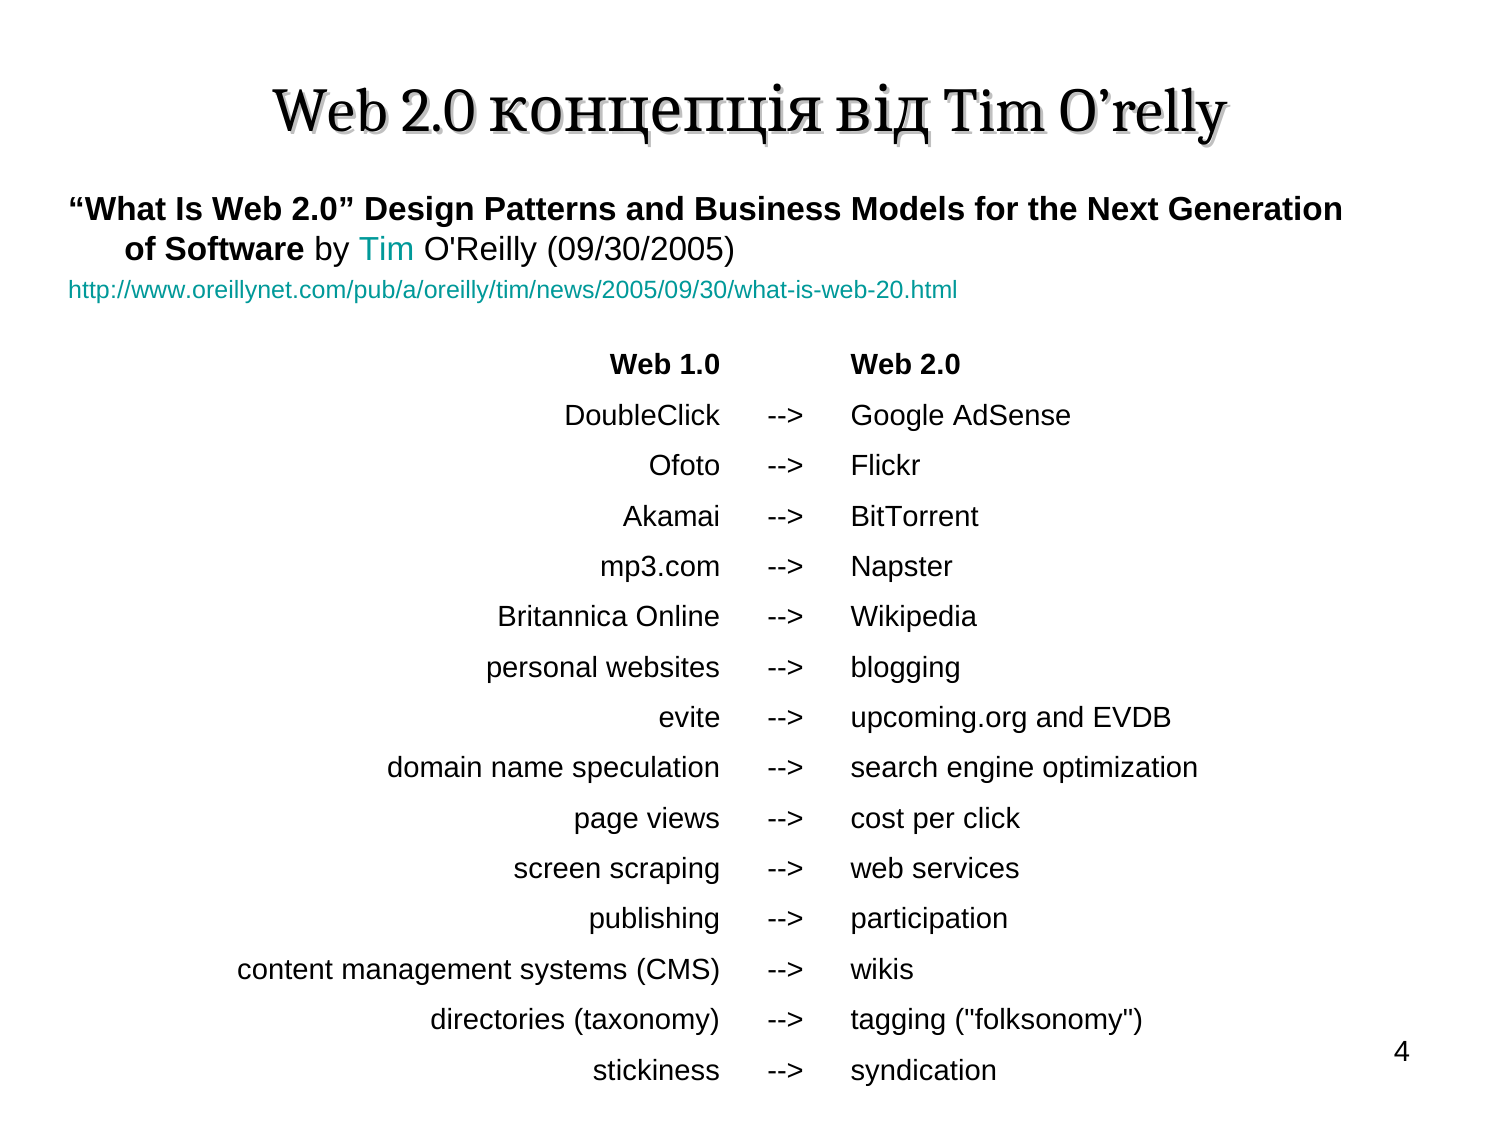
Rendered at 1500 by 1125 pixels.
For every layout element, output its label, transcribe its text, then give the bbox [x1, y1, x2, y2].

table_cell Napster [836, 540, 1459, 590]
table_cell content management systems (CMS) [41, 943, 735, 993]
title Web 2.0 концепція від Tim O’relly [75, 46, 1426, 152]
table_cell Britannica Online [41, 590, 735, 640]
table_cell Google AdSense [836, 388, 1459, 439]
table_cell --> [735, 489, 836, 540]
table_cell --> [735, 791, 836, 842]
table_cell --> [735, 439, 836, 489]
table_cell stickiness [41, 1043, 735, 1094]
table_cell --> [735, 691, 836, 741]
table_cell personal websites [41, 640, 735, 691]
table_cell --> [735, 741, 836, 791]
table_cell mp3.com [41, 540, 735, 590]
list “What Is Web 2.0” Design Patterns and Business Models for the Next Generation of Software by Tim O'Reilly (09/30/2005) http://www.oreillynet.com/pub/a/oreilly/tim/news/2005/09/30/what-is-web-20.html [53, 179, 1390, 327]
table_cell tagging ("folksonomy") [836, 993, 1459, 1043]
table_cell page views [41, 791, 735, 842]
table_cell --> [735, 590, 836, 640]
table_cell screen scraping [41, 842, 735, 892]
table_cell cost per click [836, 791, 1459, 842]
table_cell --> [735, 943, 836, 993]
table_cell directories (taxonomy) [41, 993, 735, 1043]
table_cell Wikipedia [836, 590, 1459, 640]
table_cell blogging [836, 640, 1459, 691]
table_cell --> [735, 640, 836, 691]
table_cell --> [735, 540, 836, 590]
table_header Web 1.0 [41, 338, 735, 388]
table_header [735, 338, 836, 388]
table_cell web services [836, 842, 1459, 892]
table_cell syndication [836, 1043, 1459, 1094]
table_cell evite [41, 691, 735, 741]
table_cell participation [836, 892, 1459, 943]
table_header Web 2.0 [836, 338, 1459, 388]
table_cell Ofoto [41, 439, 735, 489]
table_cell Akamai [41, 489, 735, 540]
table_cell search engine optimization [836, 741, 1459, 791]
table_cell --> [735, 993, 836, 1043]
table_cell --> [735, 842, 836, 892]
table_cell domain name speculation [41, 741, 735, 791]
table_cell --> [735, 1043, 836, 1094]
table_cell BitTorrent [836, 489, 1459, 540]
table_cell Flickr [836, 439, 1459, 489]
table_cell wikis [836, 943, 1459, 993]
table_cell --> [735, 388, 836, 439]
table_cell publishing [41, 892, 735, 943]
table_cell --> [735, 892, 836, 943]
table_cell upcoming.org and EVDB [836, 691, 1459, 741]
table_cell DoubleClick [41, 388, 735, 439]
